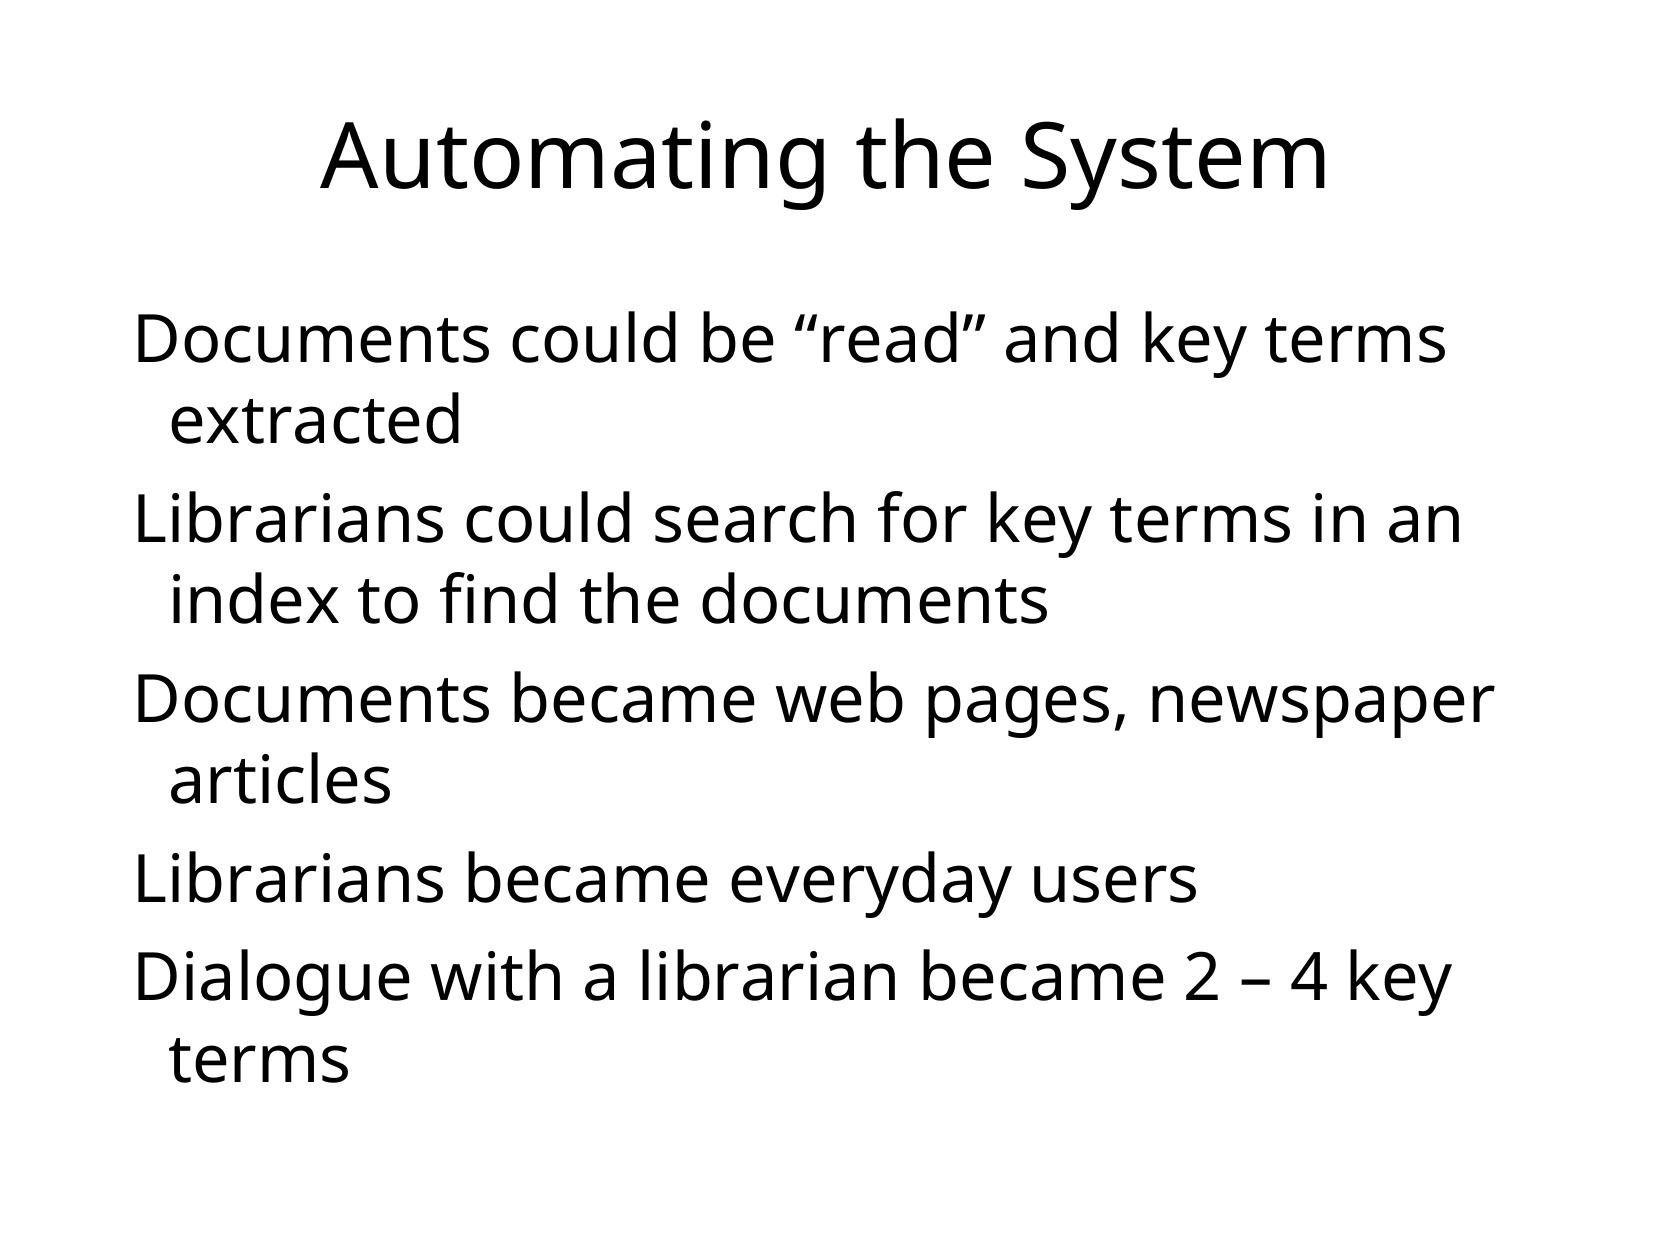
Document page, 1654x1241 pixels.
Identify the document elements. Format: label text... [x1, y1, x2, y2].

title Automating the System [82, 49, 1571, 257]
text_box Documents could be “read” and key terms extracted Librarians could search for key terms in an index to find the documents Documents became web pages, newspaper articles Librarians became everyday users Dialogue with a librarian became 2 – 4 key terms [82, 289, 1571, 1108]
